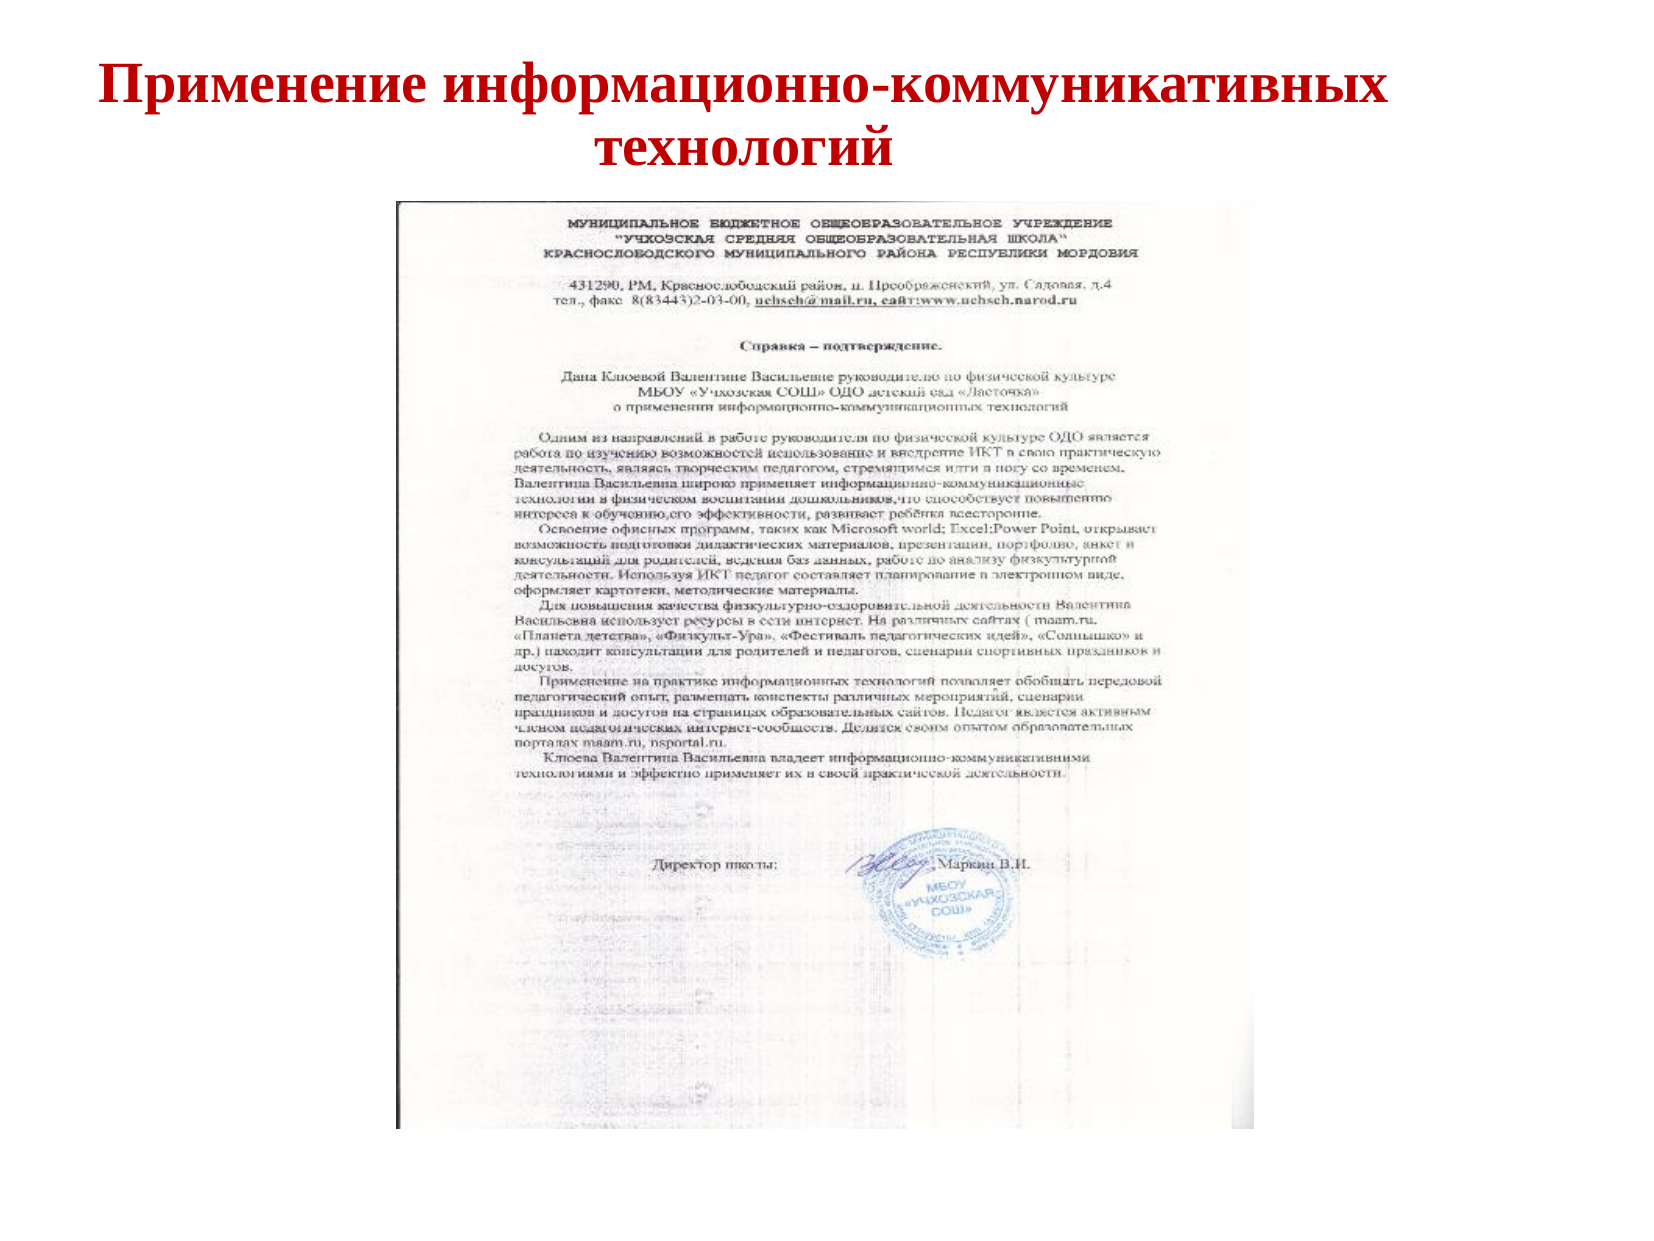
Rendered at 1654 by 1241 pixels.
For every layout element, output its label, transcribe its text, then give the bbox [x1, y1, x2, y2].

picture [396, 201, 1254, 1129]
title Применение информационно-коммуникативных технологий [0, 29, 1489, 202]
